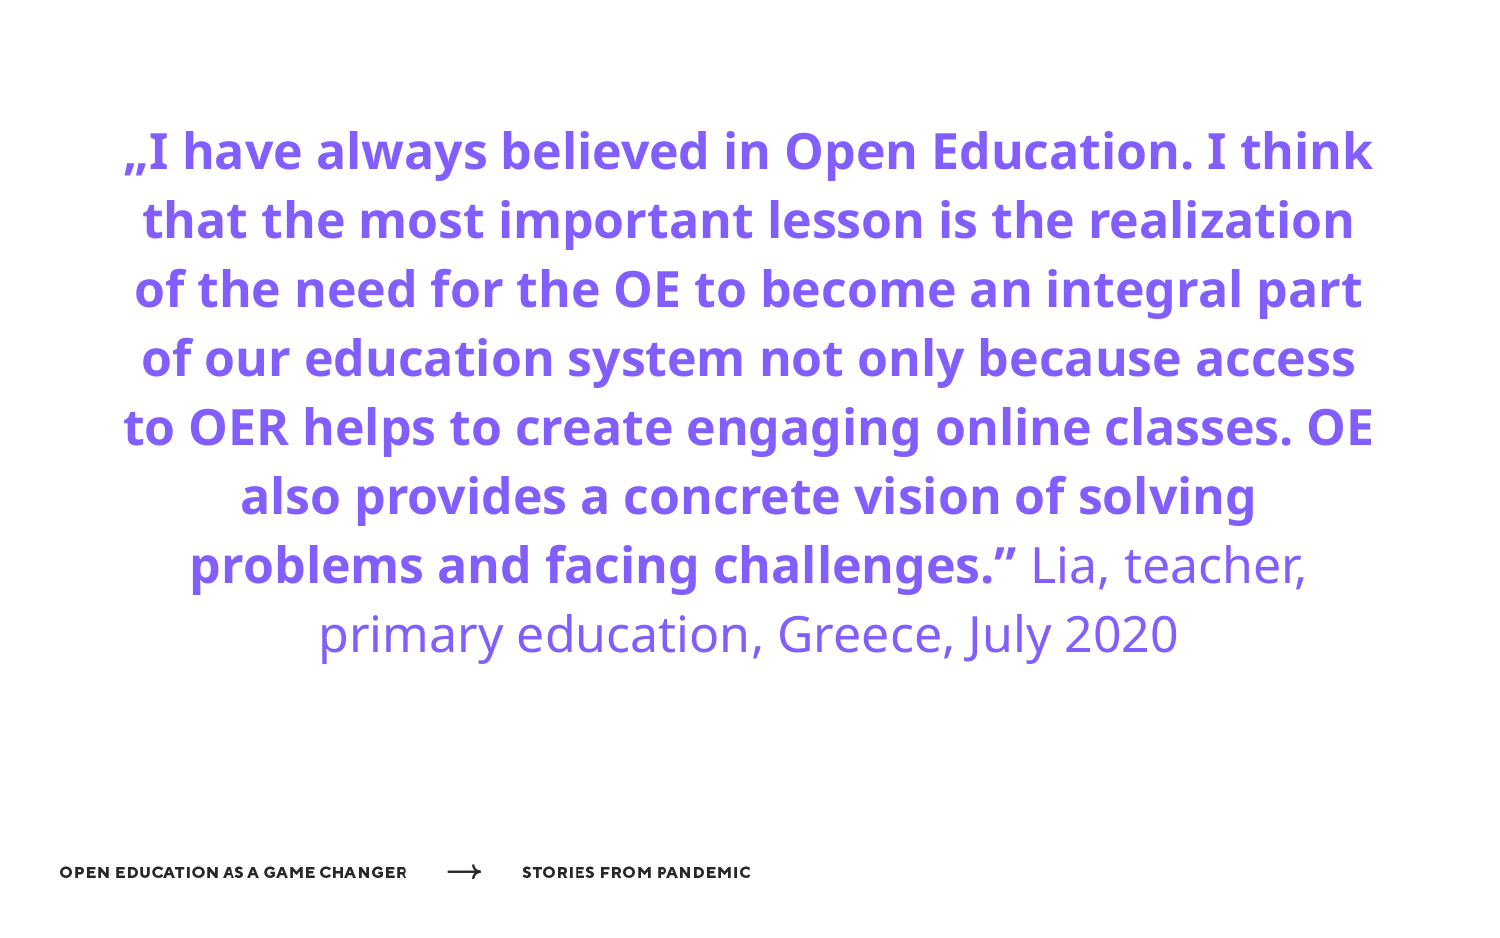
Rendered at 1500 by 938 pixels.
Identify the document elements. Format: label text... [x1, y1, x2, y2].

picture [59, 799, 750, 879]
list „I have always believed in Open Education. I think that the most important lesson is the realization of the need for the OE to become an integral part of our education system not only because access to OER helps to create engaging online classes. OE also provides a concrete vision of solving problems and facing challenges.” Lia, teacher, primary education, Greece, July 2020 [118, 110, 1381, 770]
